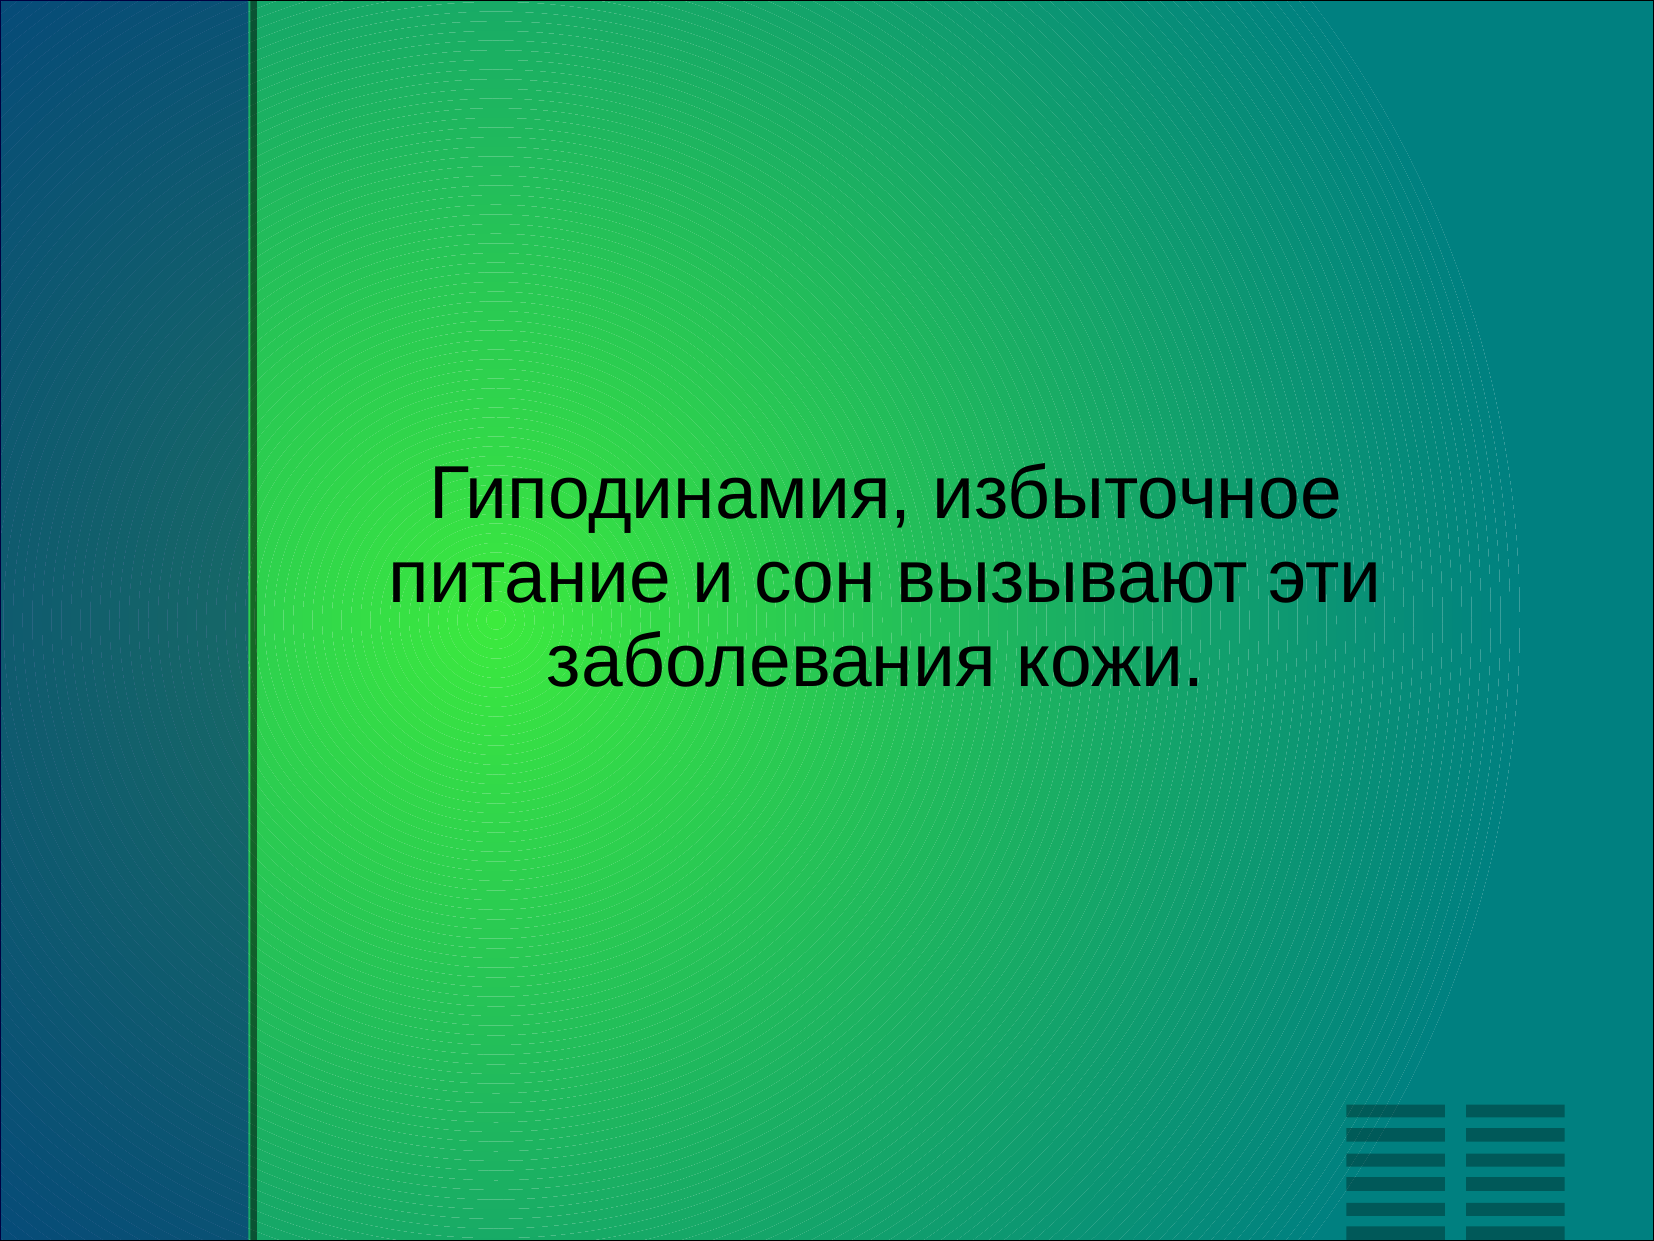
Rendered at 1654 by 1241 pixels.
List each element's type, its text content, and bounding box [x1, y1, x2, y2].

text_box Гиподинамия, избыточное питание и сон вызывают эти заболевания кожи. [295, 442, 1477, 768]
